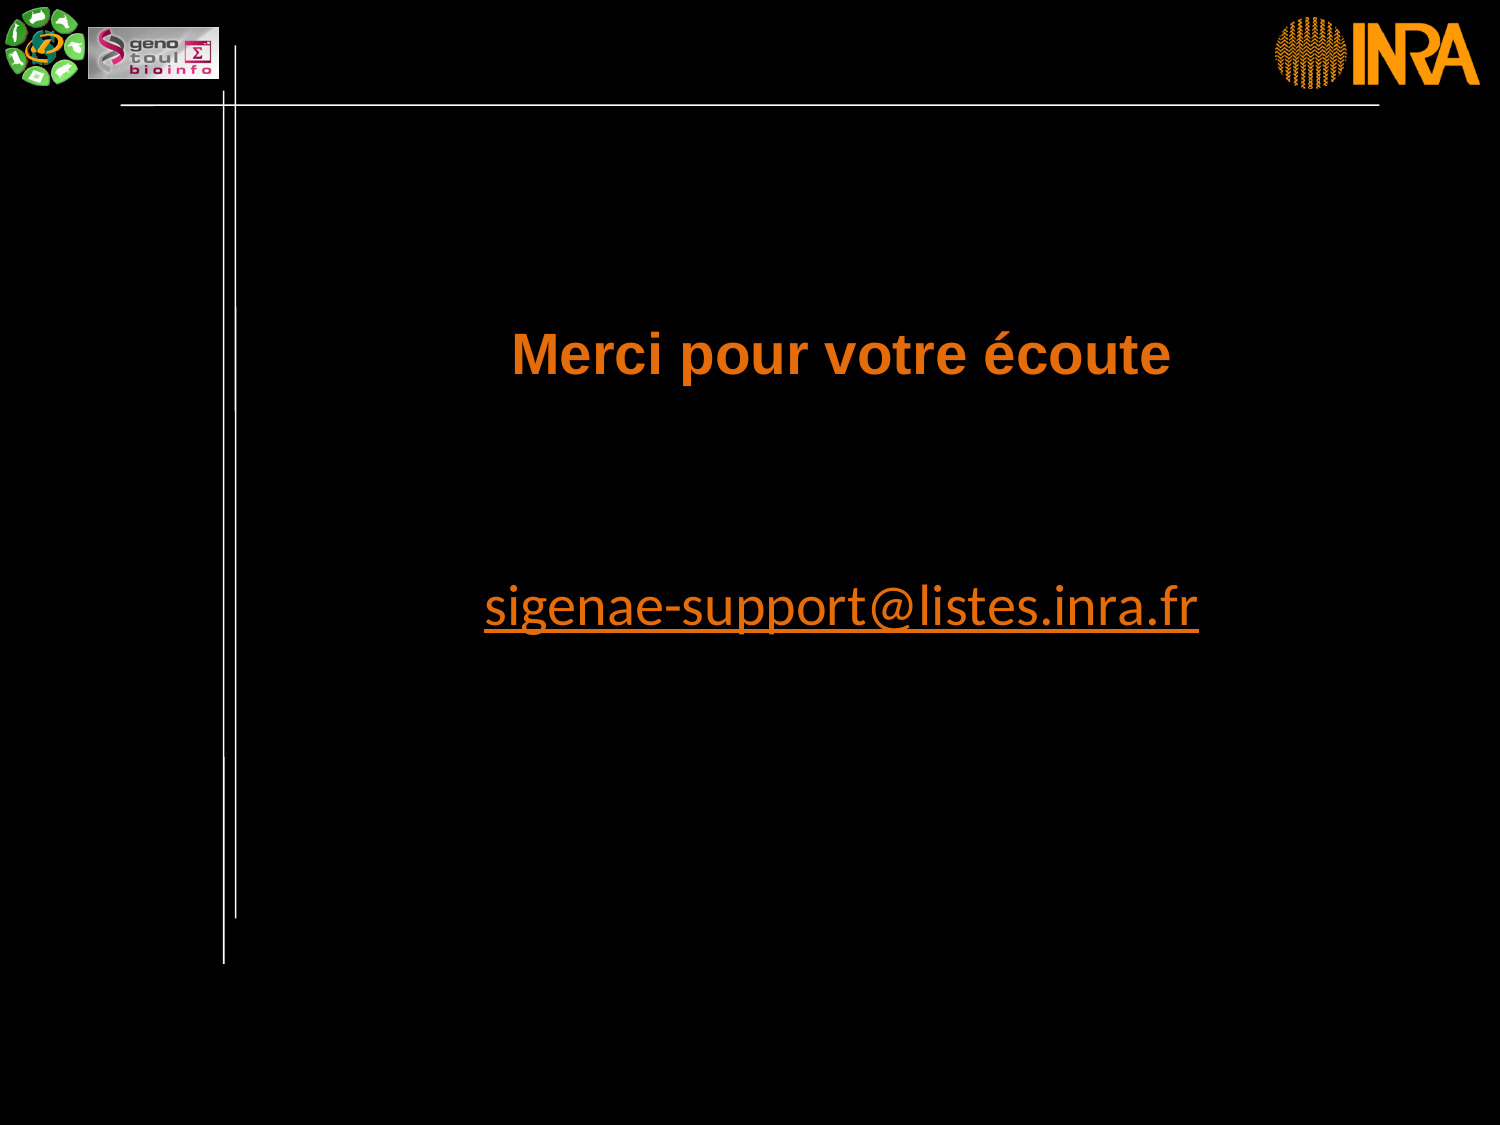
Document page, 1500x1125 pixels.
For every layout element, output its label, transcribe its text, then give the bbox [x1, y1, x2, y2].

text_box Merci pour votre écoute sigenae-support@listes.inra.fr [218, 314, 1465, 847]
